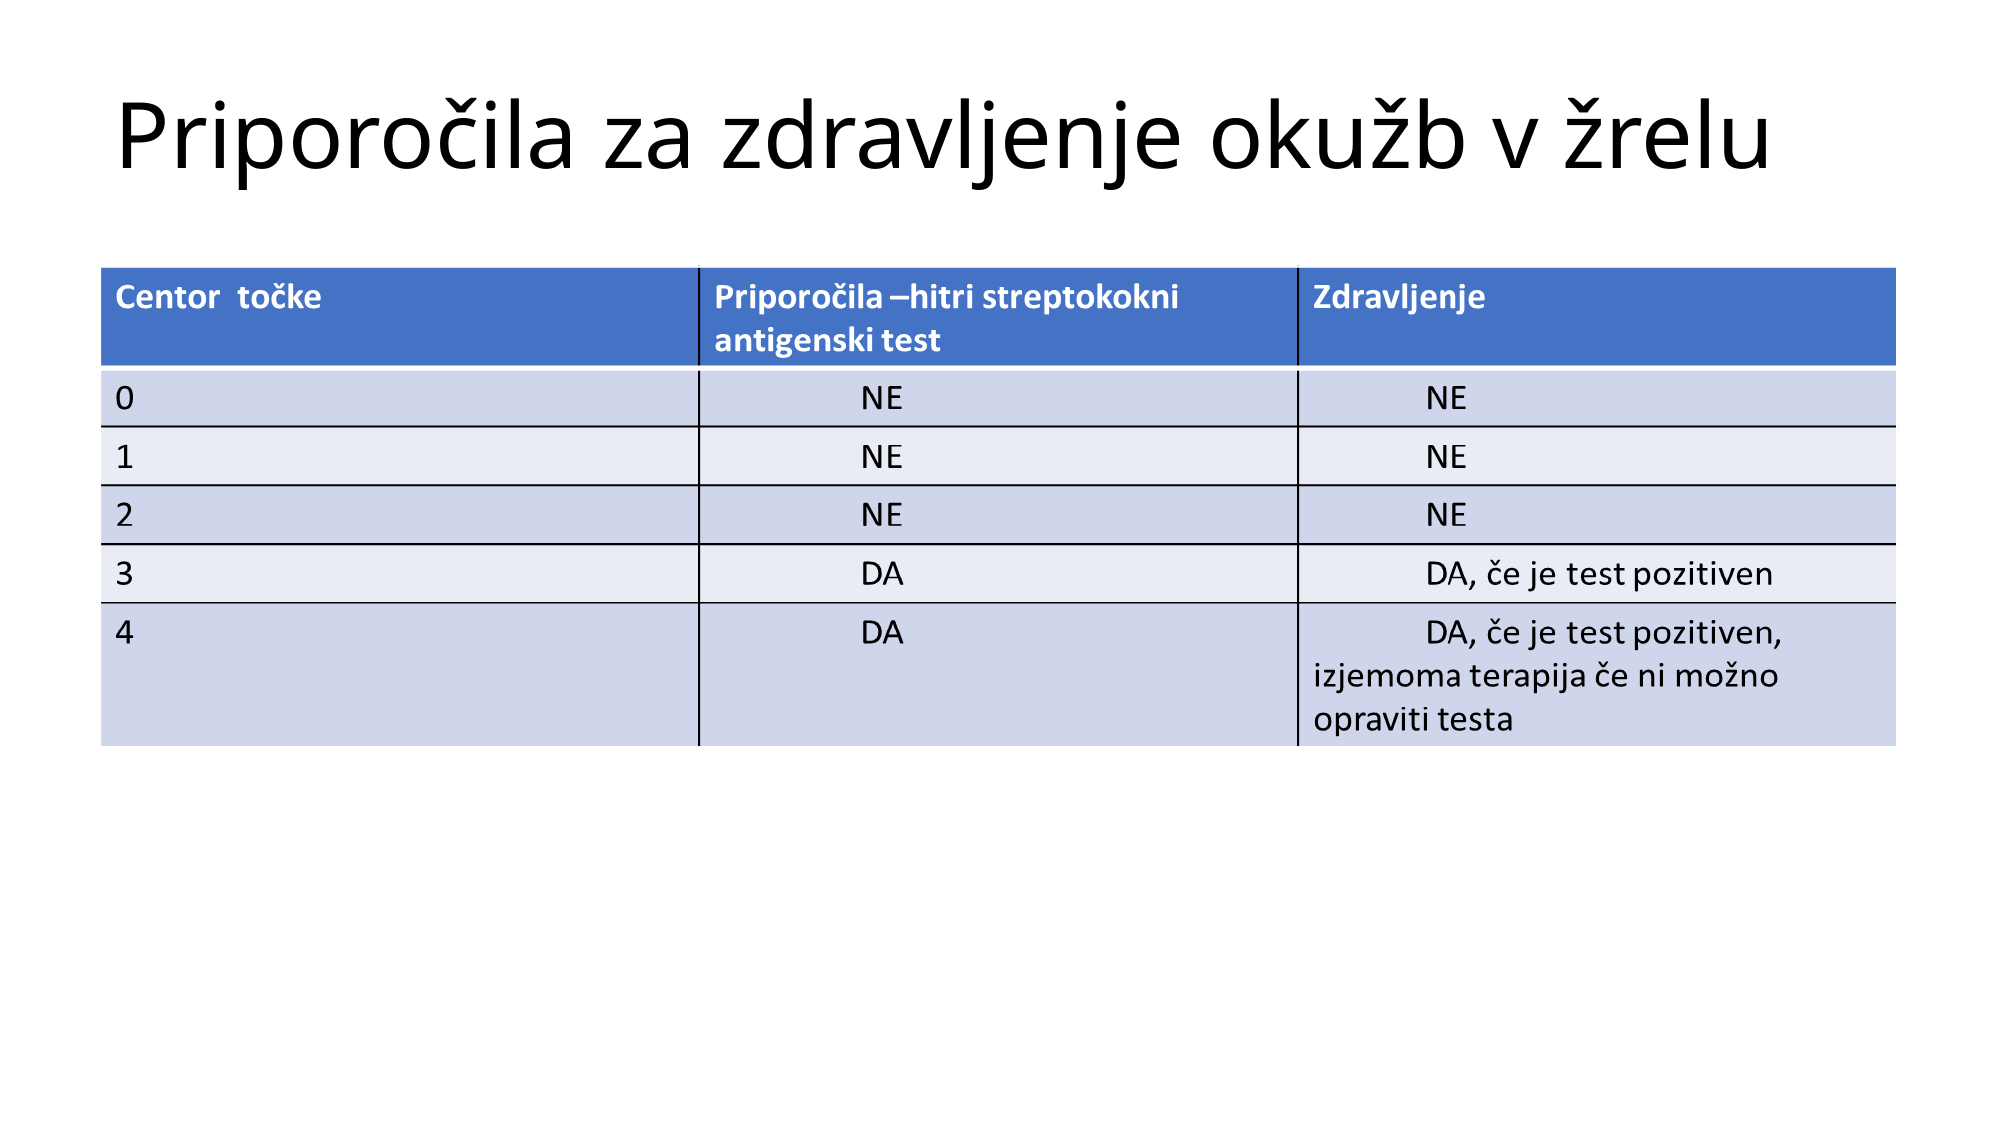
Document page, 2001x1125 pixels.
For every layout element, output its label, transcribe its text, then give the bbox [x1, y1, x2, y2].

title Priporočila za zdravljenje okužb v žrelu [99, 45, 1900, 233]
picture [99, 262, 1900, 761]
